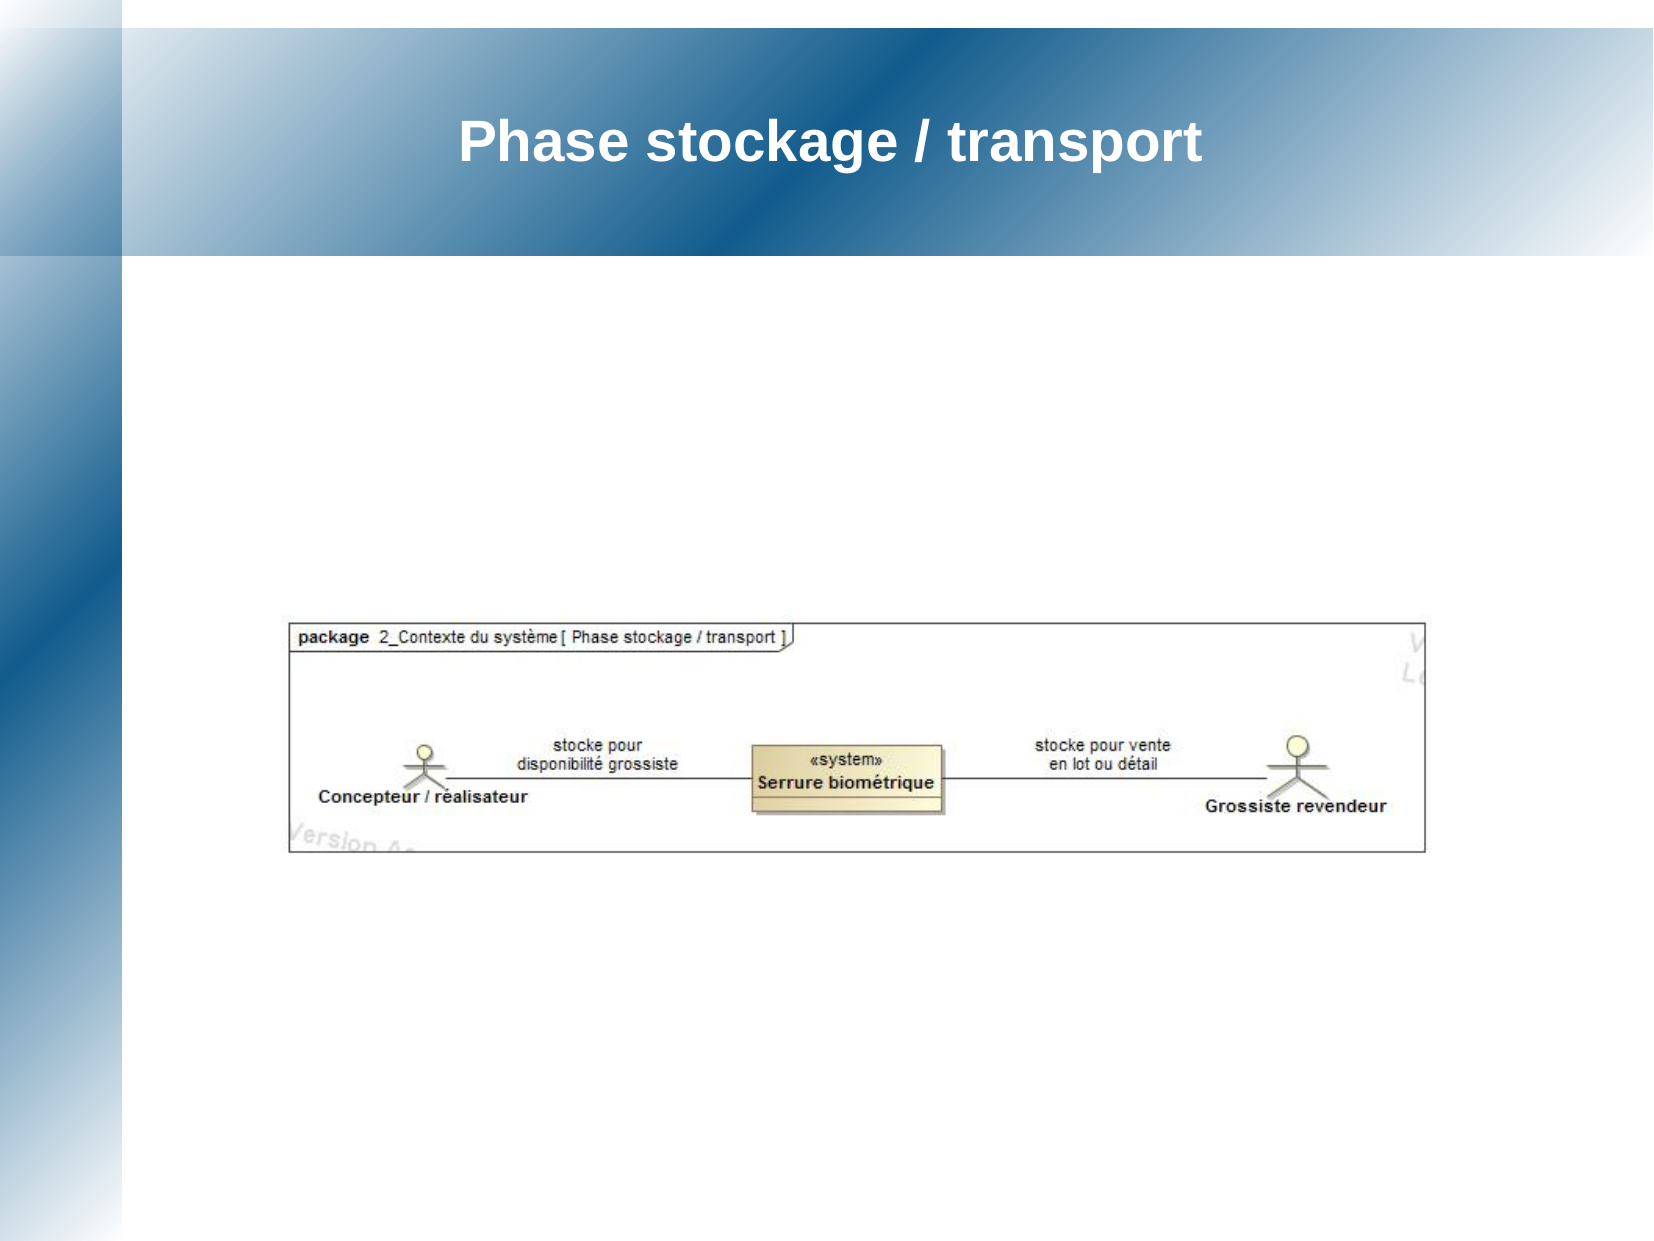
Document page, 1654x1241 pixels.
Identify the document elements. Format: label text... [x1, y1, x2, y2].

title Phase stockage / transport [125, 45, 1537, 238]
subtitle [127, 323, 1603, 1167]
